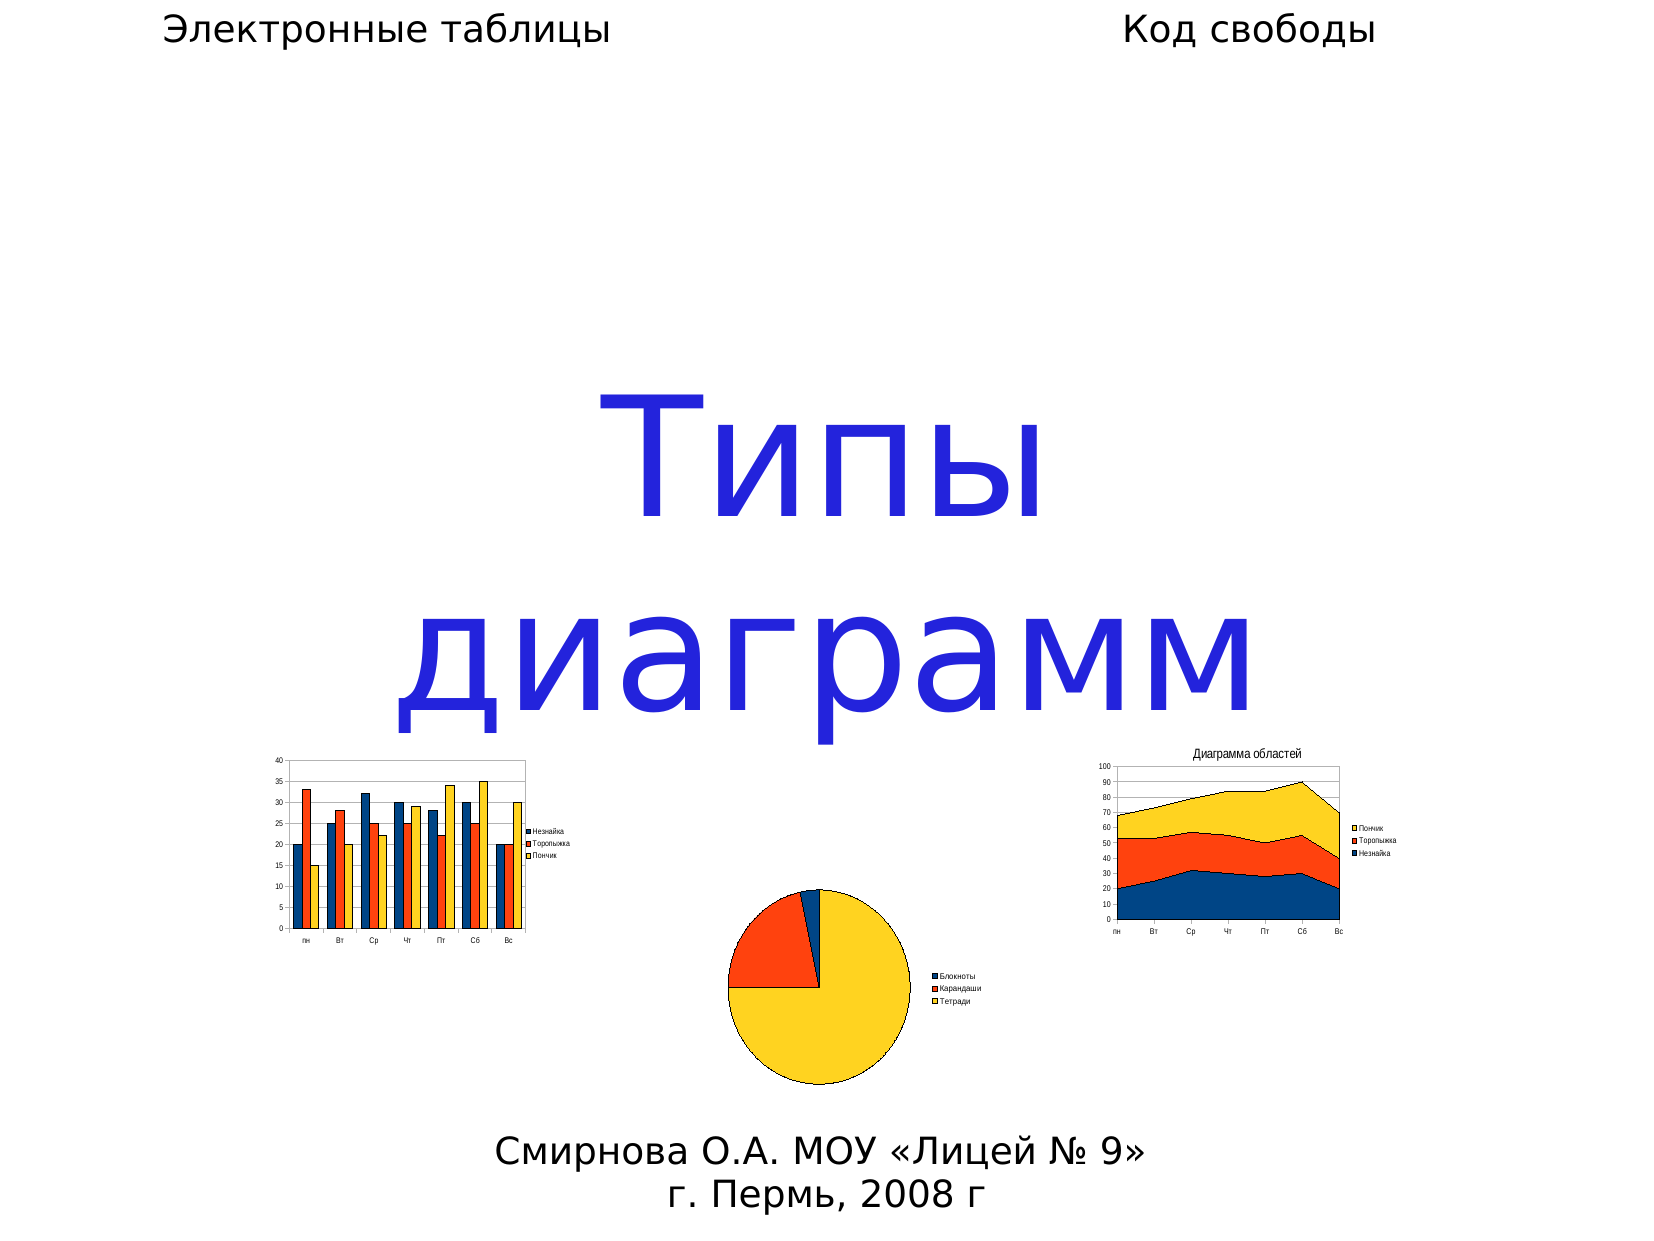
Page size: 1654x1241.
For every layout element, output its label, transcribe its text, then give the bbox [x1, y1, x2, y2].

text_box Типы диаграмм [265, 354, 1388, 758]
chart [708, 885, 1004, 1093]
chart [265, 743, 591, 945]
chart [1092, 738, 1418, 945]
text_box Смирнова О.А. МОУ «Лицей № 9» г. Пермь, 2008 г [354, 1122, 1300, 1224]
text_box Электронные таблицы Код свободы [147, 0, 1565, 59]
